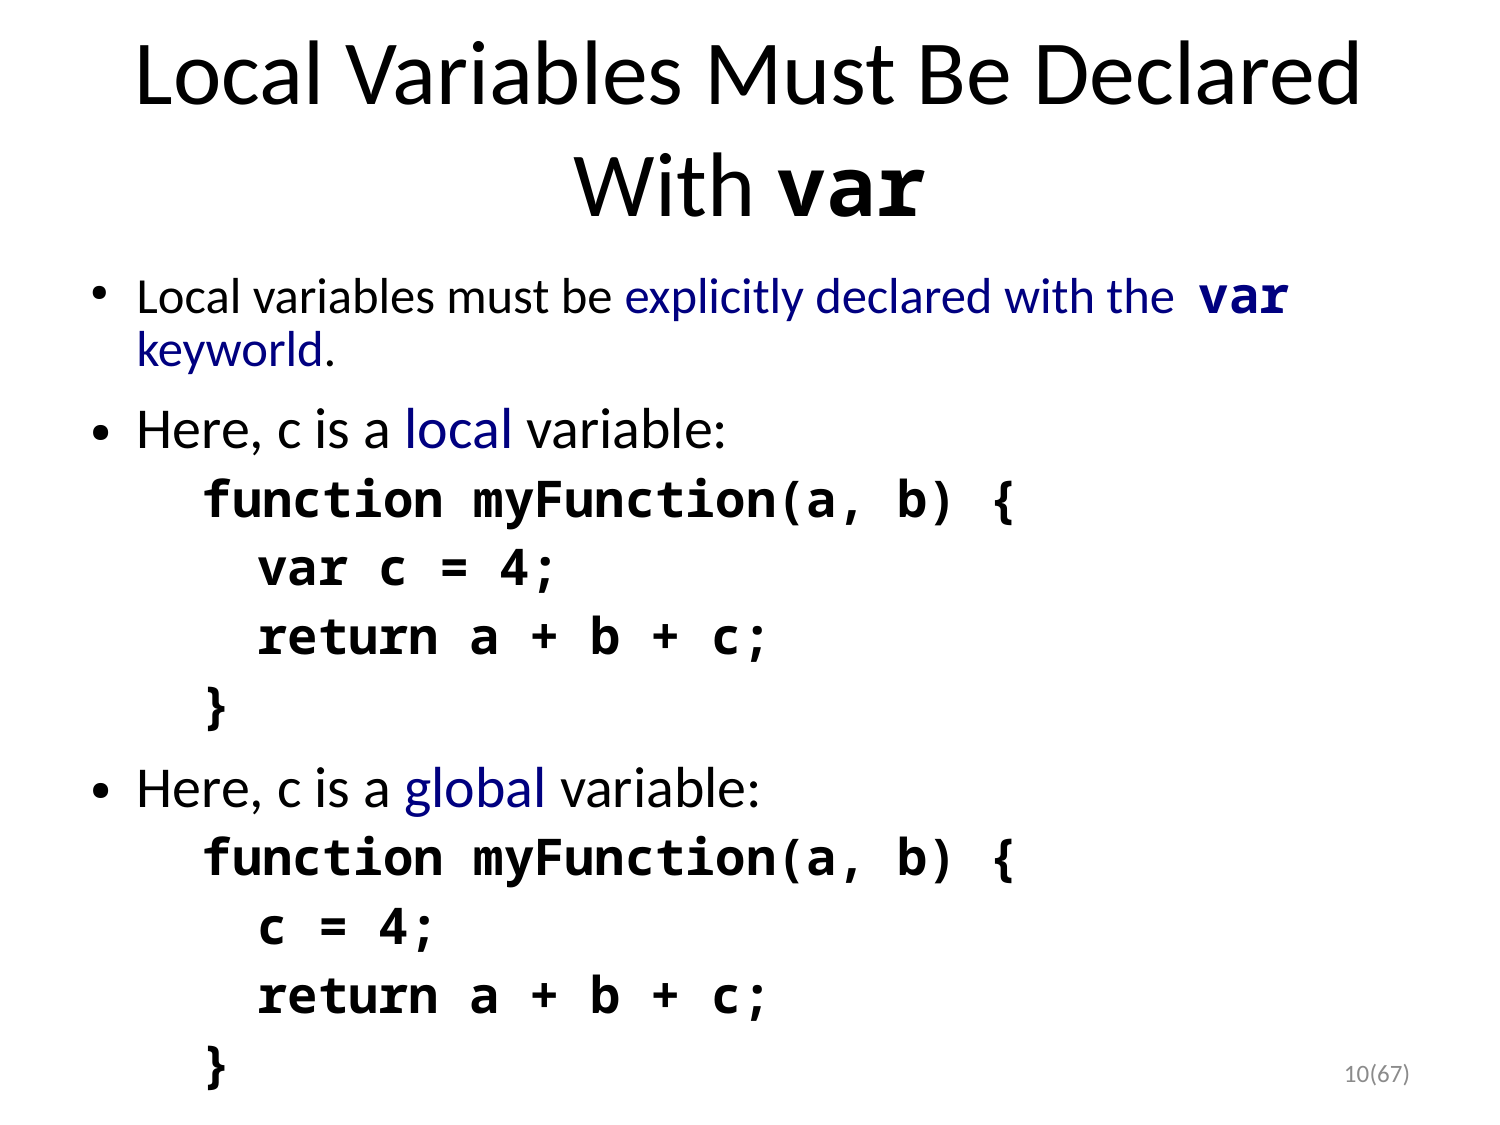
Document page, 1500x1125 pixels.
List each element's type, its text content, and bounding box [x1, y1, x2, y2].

list Local variables must be explicitly declared with the var keyworld. Here, c is a local variable: function myFunction(a, b) { var c = 4; return a + b + c; } Here, c is a global variable: function myFunction(a, b) { c = 4; return a + b + c; } [75, 259, 1425, 1100]
title Local Variables Must Be Declared With var [75, 31, 1425, 246]
